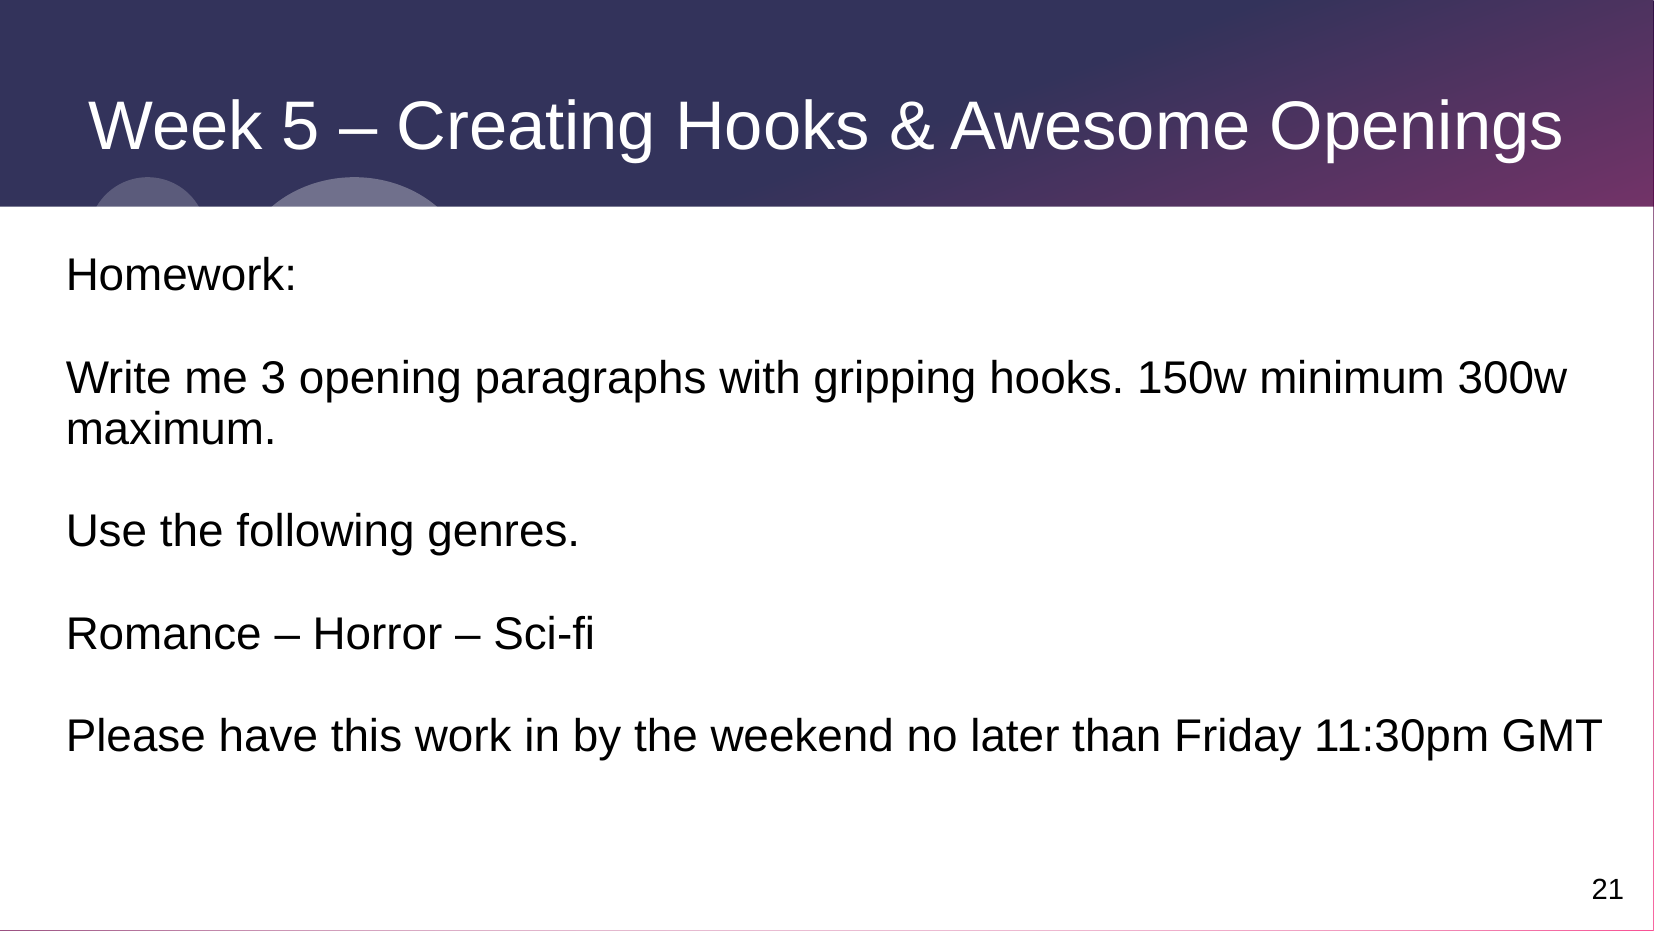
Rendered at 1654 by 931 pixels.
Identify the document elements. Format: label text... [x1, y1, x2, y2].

title Week 5 – Creating Hooks & Awesome Openings [29, 44, 1625, 207]
text_box Homework: Write me 3 opening paragraphs with gripping hooks. 150w minimum 300w maximum. Use the following genres. Romance – Horror – Sci-fi Please have this work in by the weekend no later than Friday 11:30pm GMT [51, 241, 1620, 892]
